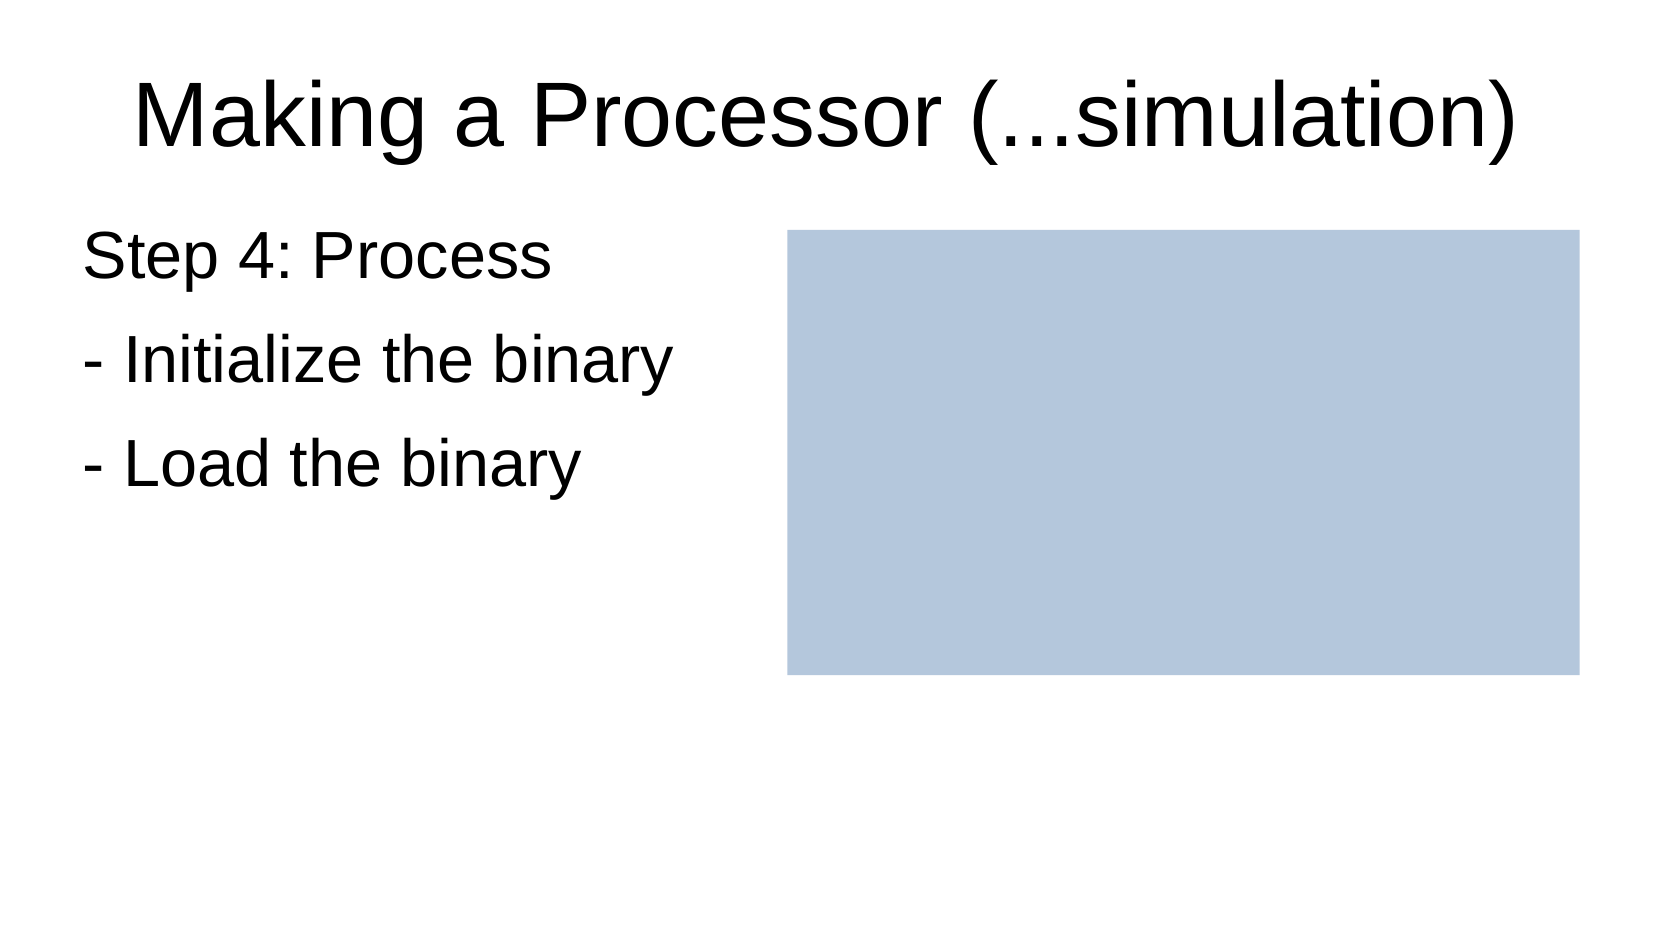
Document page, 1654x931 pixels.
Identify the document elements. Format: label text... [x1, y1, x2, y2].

list Step 4: Process - Initialize the binary - Load the binary [82, 217, 809, 863]
title Making a Processor (...simulation) [82, 37, 1571, 193]
text_box [787, 229, 1580, 676]
